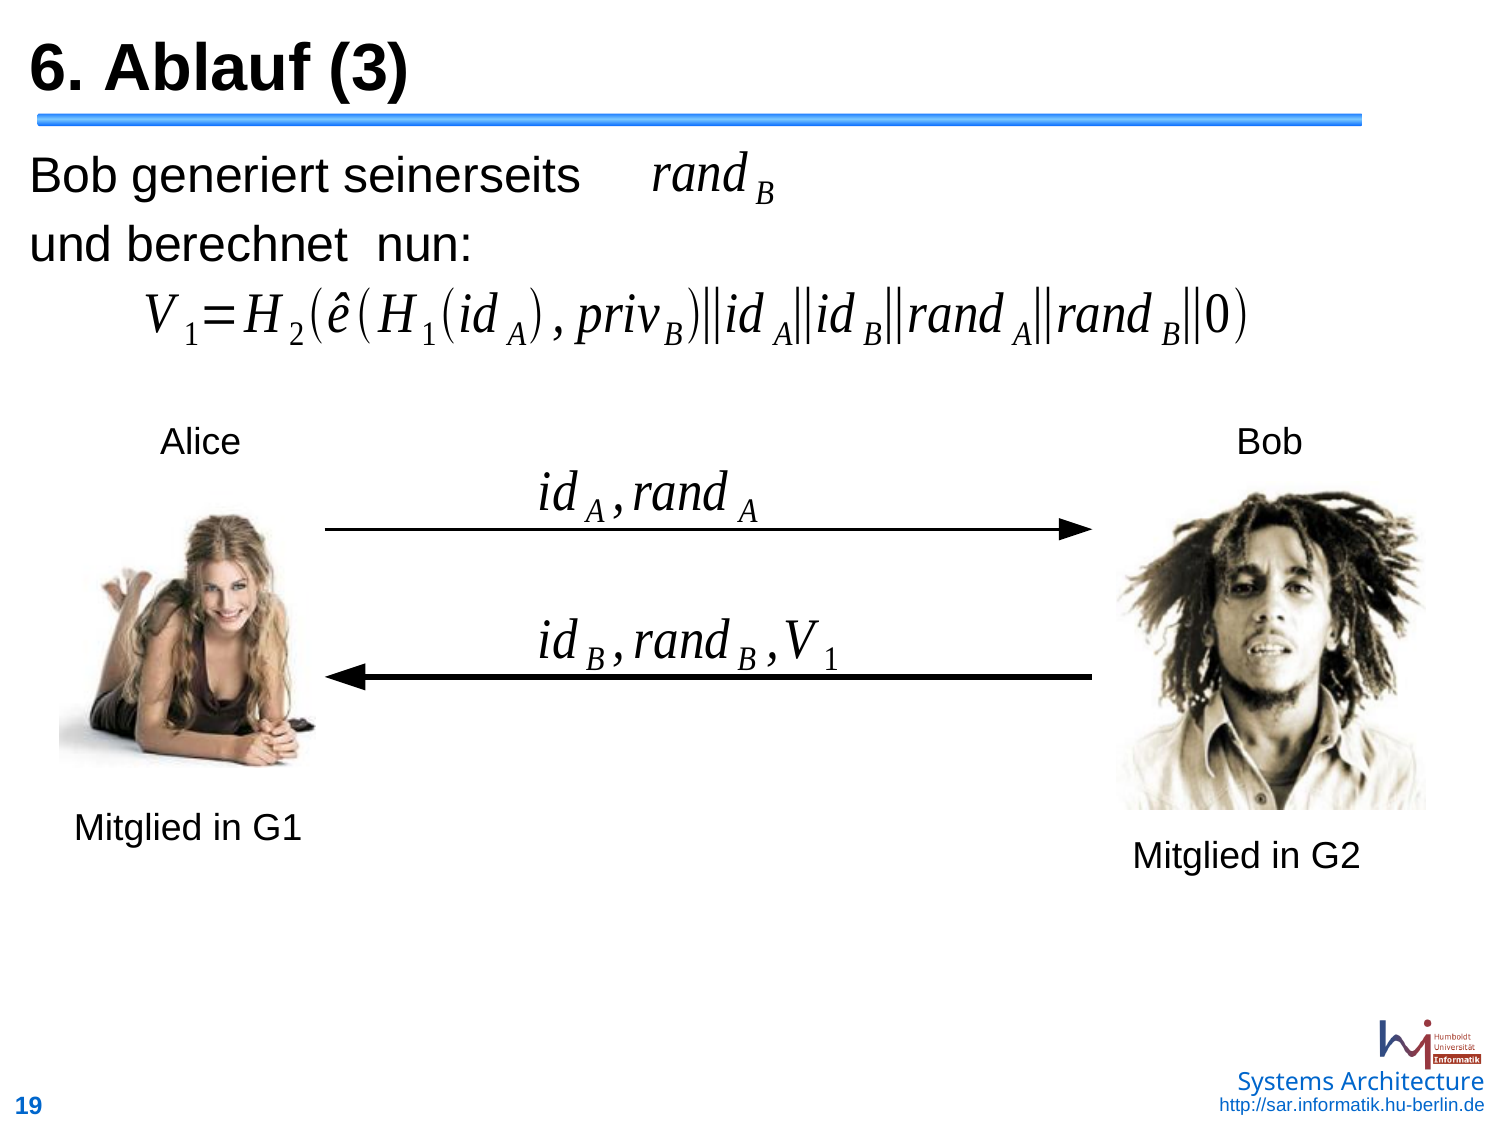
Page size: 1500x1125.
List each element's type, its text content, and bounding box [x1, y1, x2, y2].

chart [531, 606, 845, 680]
list Bob generiert seinerseits und berechnet nun: [29, 147, 1447, 355]
chart [531, 458, 763, 532]
picture [1376, 1016, 1483, 1071]
text_box Mitglied in G1 [59, 799, 328, 857]
picture [59, 491, 316, 768]
title 6. Ablauf (3) [29, 19, 1500, 115]
picture [1116, 481, 1426, 810]
chart [137, 281, 1256, 355]
text_box Mitglied in G2 [1117, 826, 1387, 884]
text_box Bob [1221, 413, 1318, 471]
text_box Alice [145, 413, 257, 471]
chart [643, 139, 781, 213]
